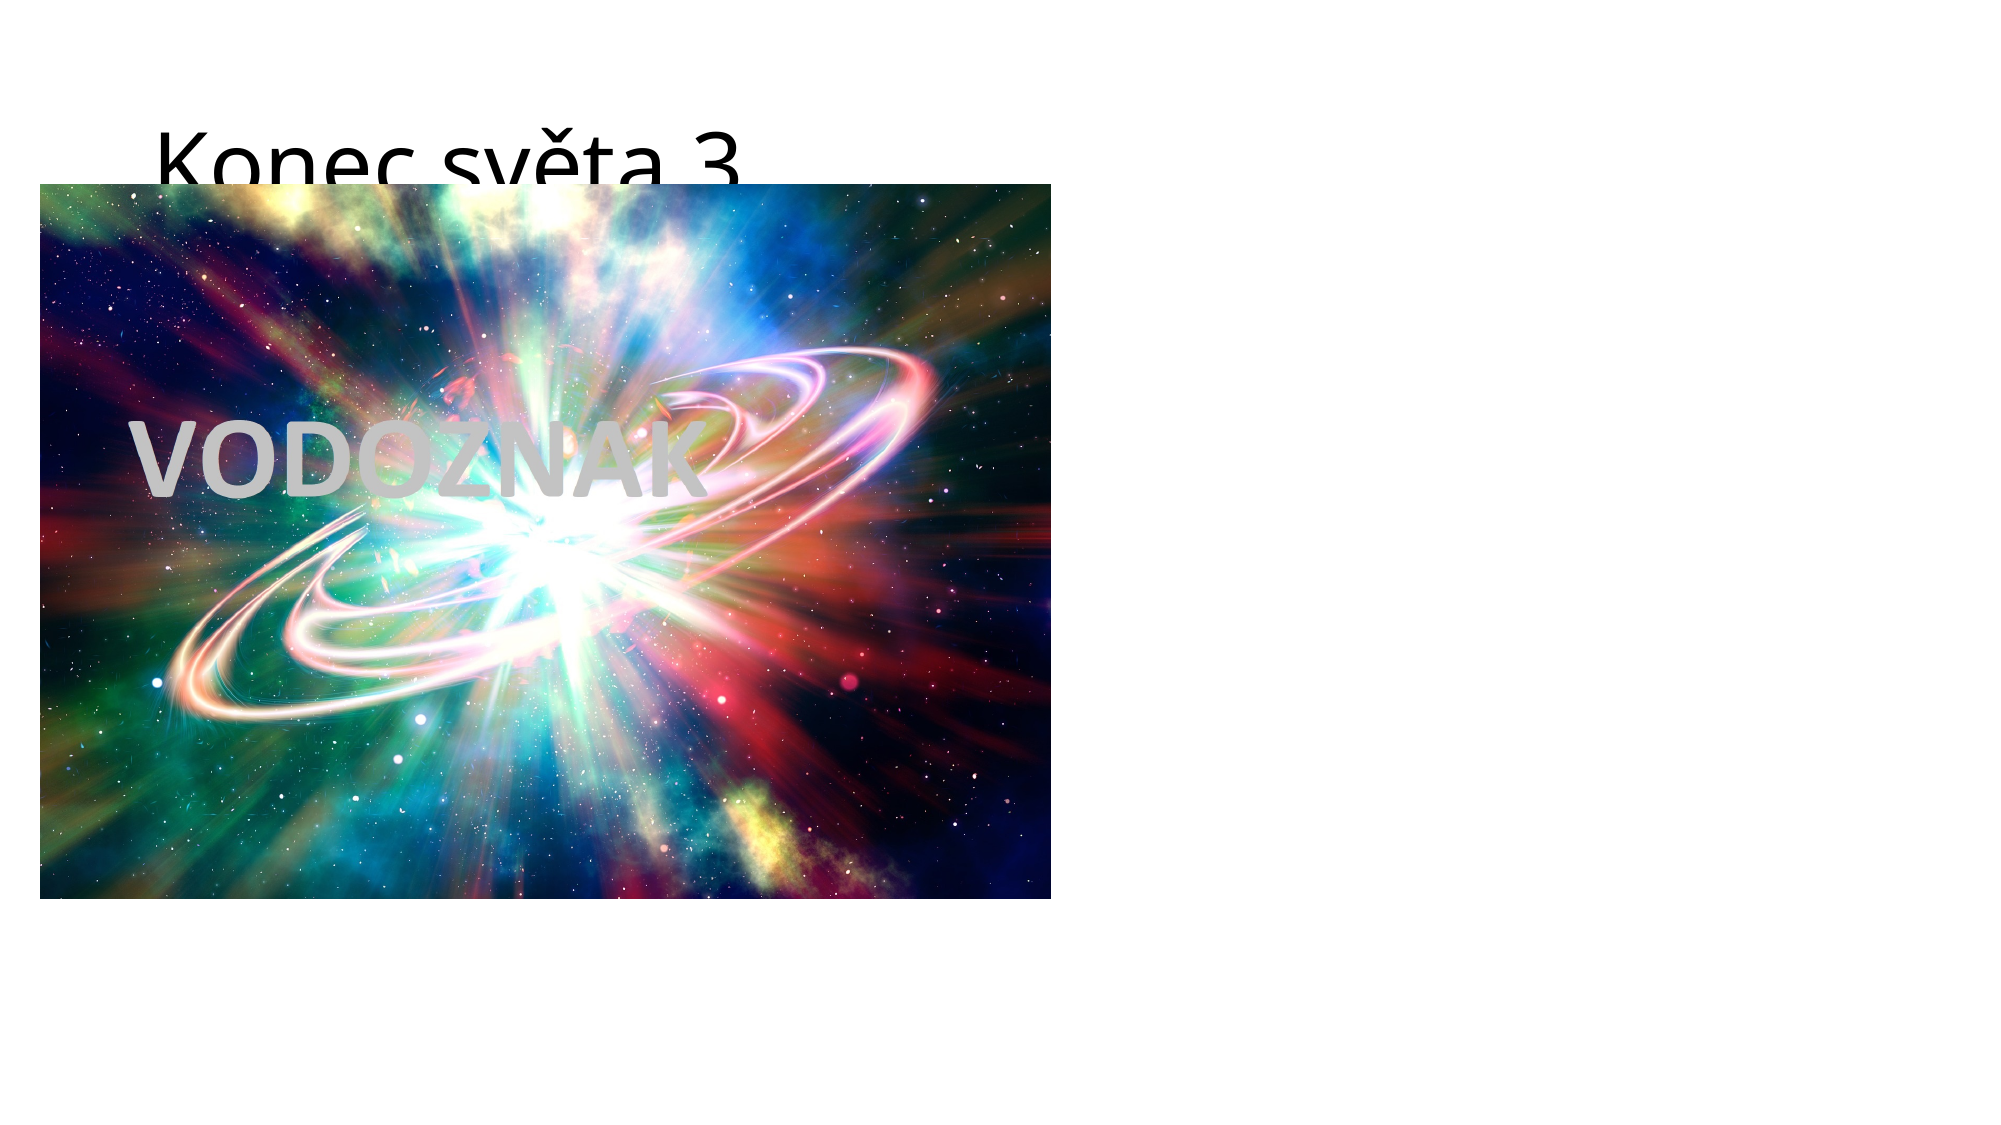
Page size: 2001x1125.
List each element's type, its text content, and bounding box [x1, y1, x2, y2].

picture [40, 184, 1051, 899]
title Konec světa 3 [137, 59, 1863, 278]
